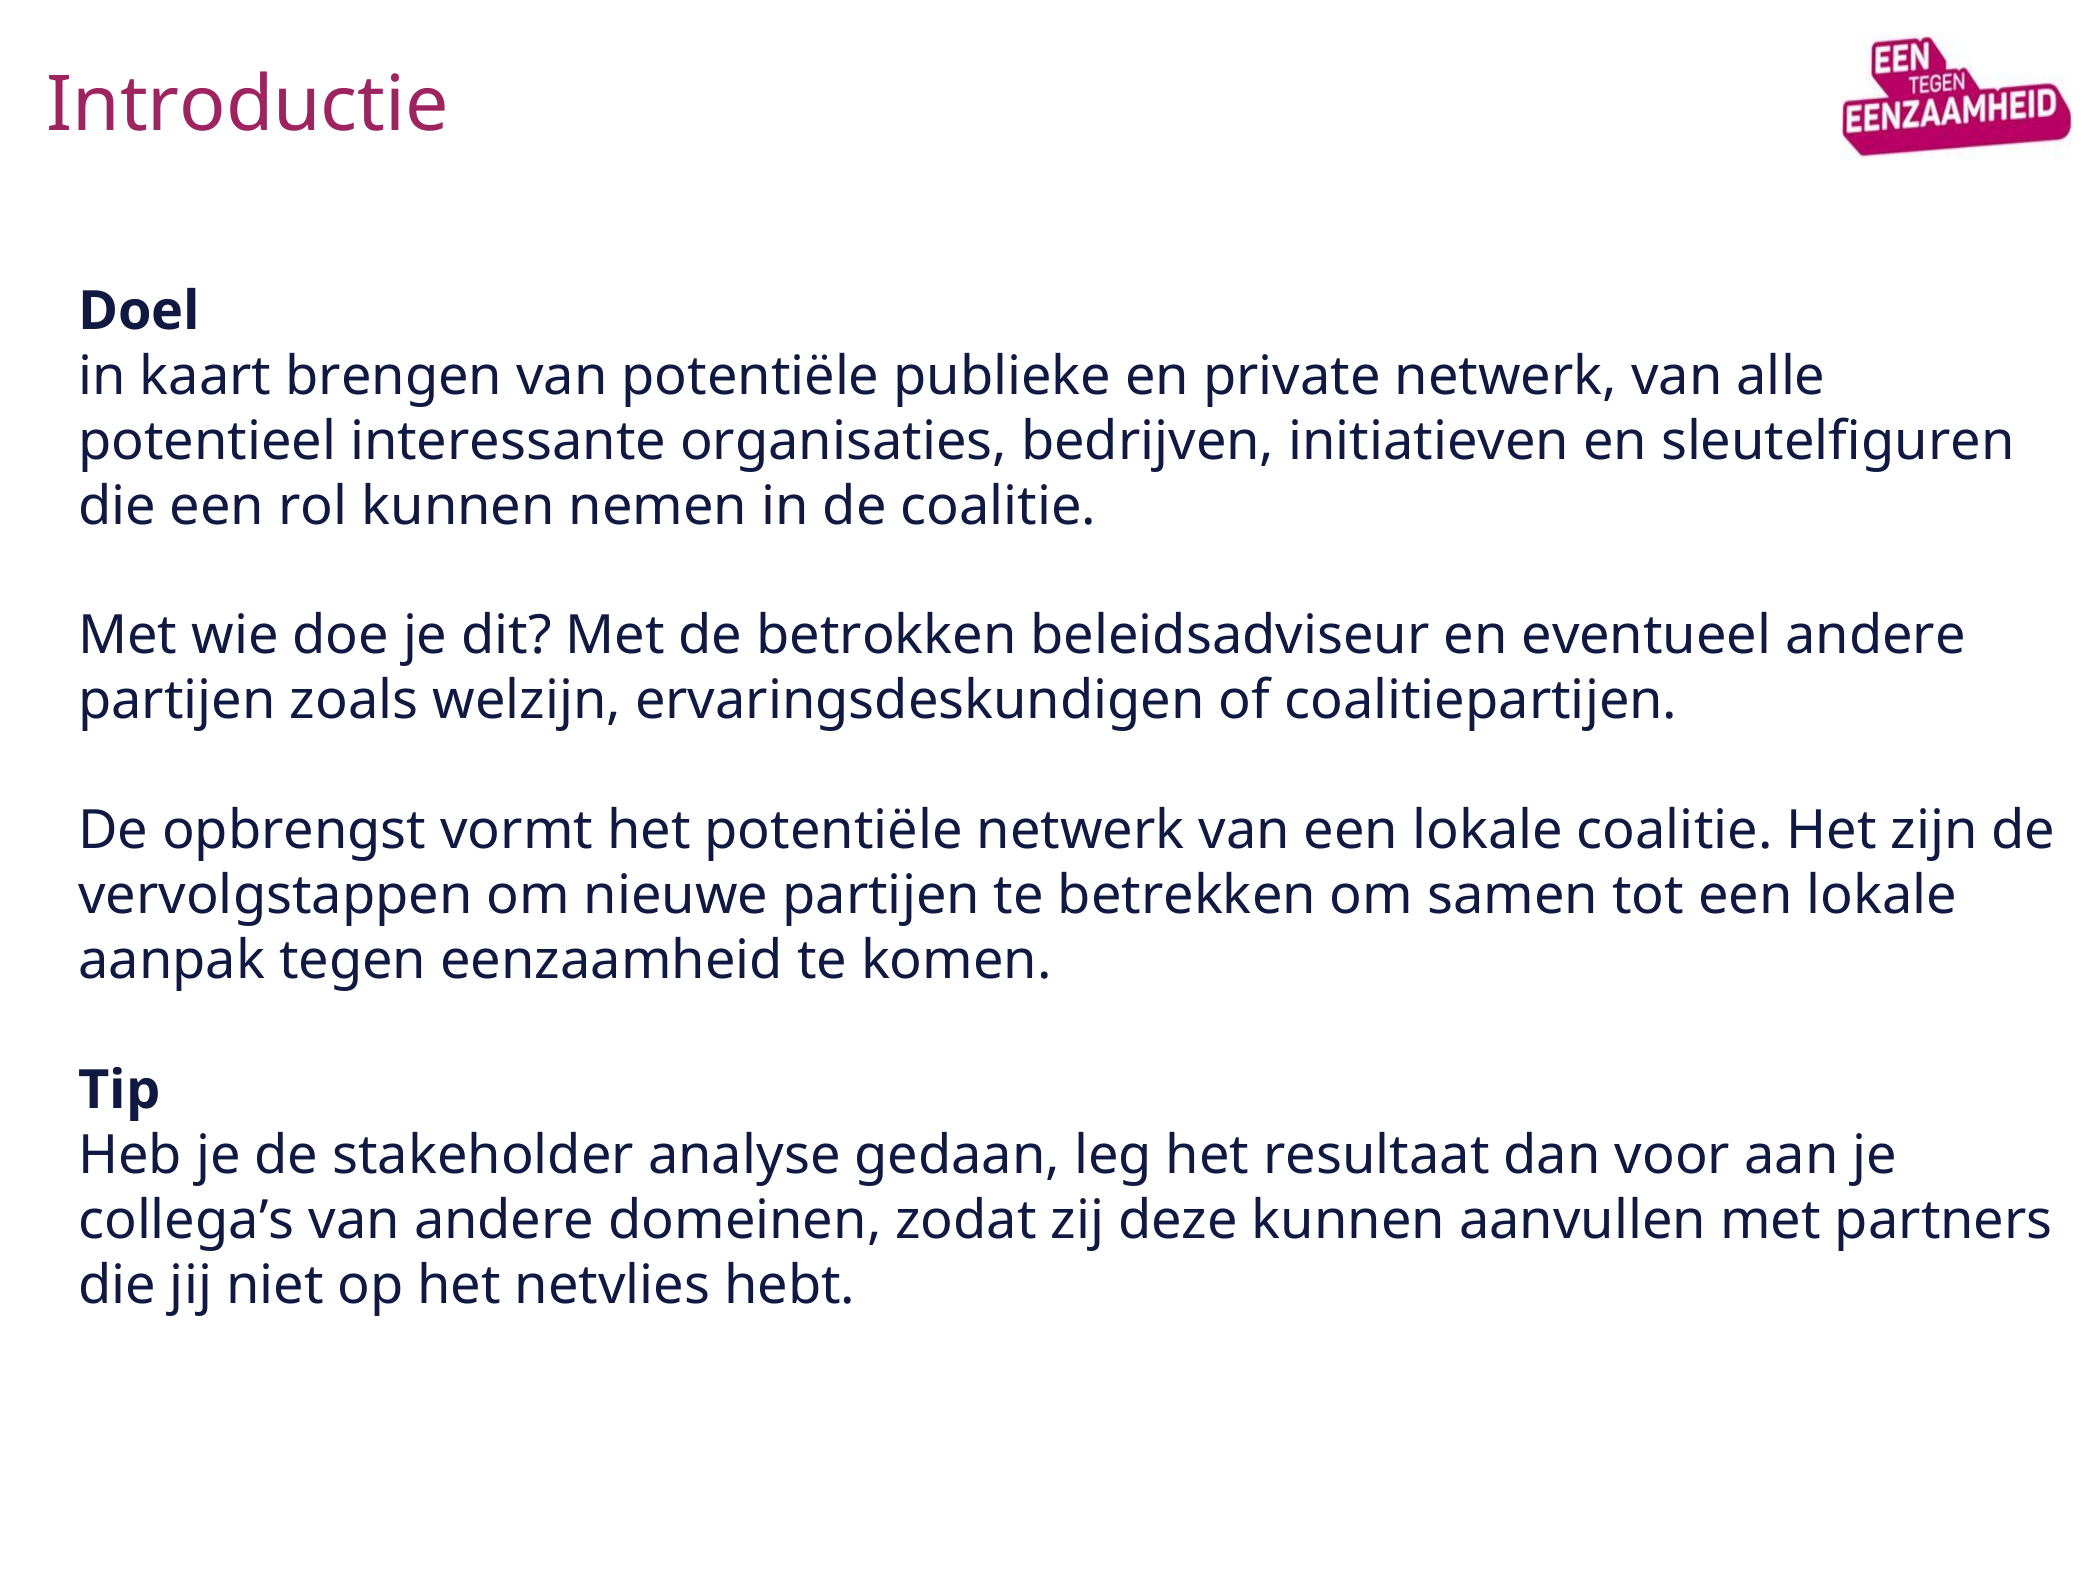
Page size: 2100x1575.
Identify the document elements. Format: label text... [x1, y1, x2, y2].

text_box Doel in kaart brengen van potentiële publieke en private netwerk, van alle potentieel interessante organisaties, bedrijven, initiatieven en sleutelfiguren die een rol kunnen nemen in de coalitie. Met wie doe je dit? Met de betrokken beleidsadviseur en eventueel andere partijen zoals welzijn, ervaringsdeskundigen of coalitiepartijen. De opbrengst vormt het potentiële netwerk van een lokale coalitie. Het zijn de vervolgstappen om nieuwe partijen te betrekken om samen tot een lokale aanpak tegen eenzaamheid te komen. Tip Heb je de stakeholder analyse gedaan, leg het resultaat dan voor aan je collega’s van andere domeinen, zodat zij deze kunnen aanvullen met partners die jij niet op het netvlies hebt. [60, 257, 2100, 1575]
title Introductie [29, 15, 2076, 197]
